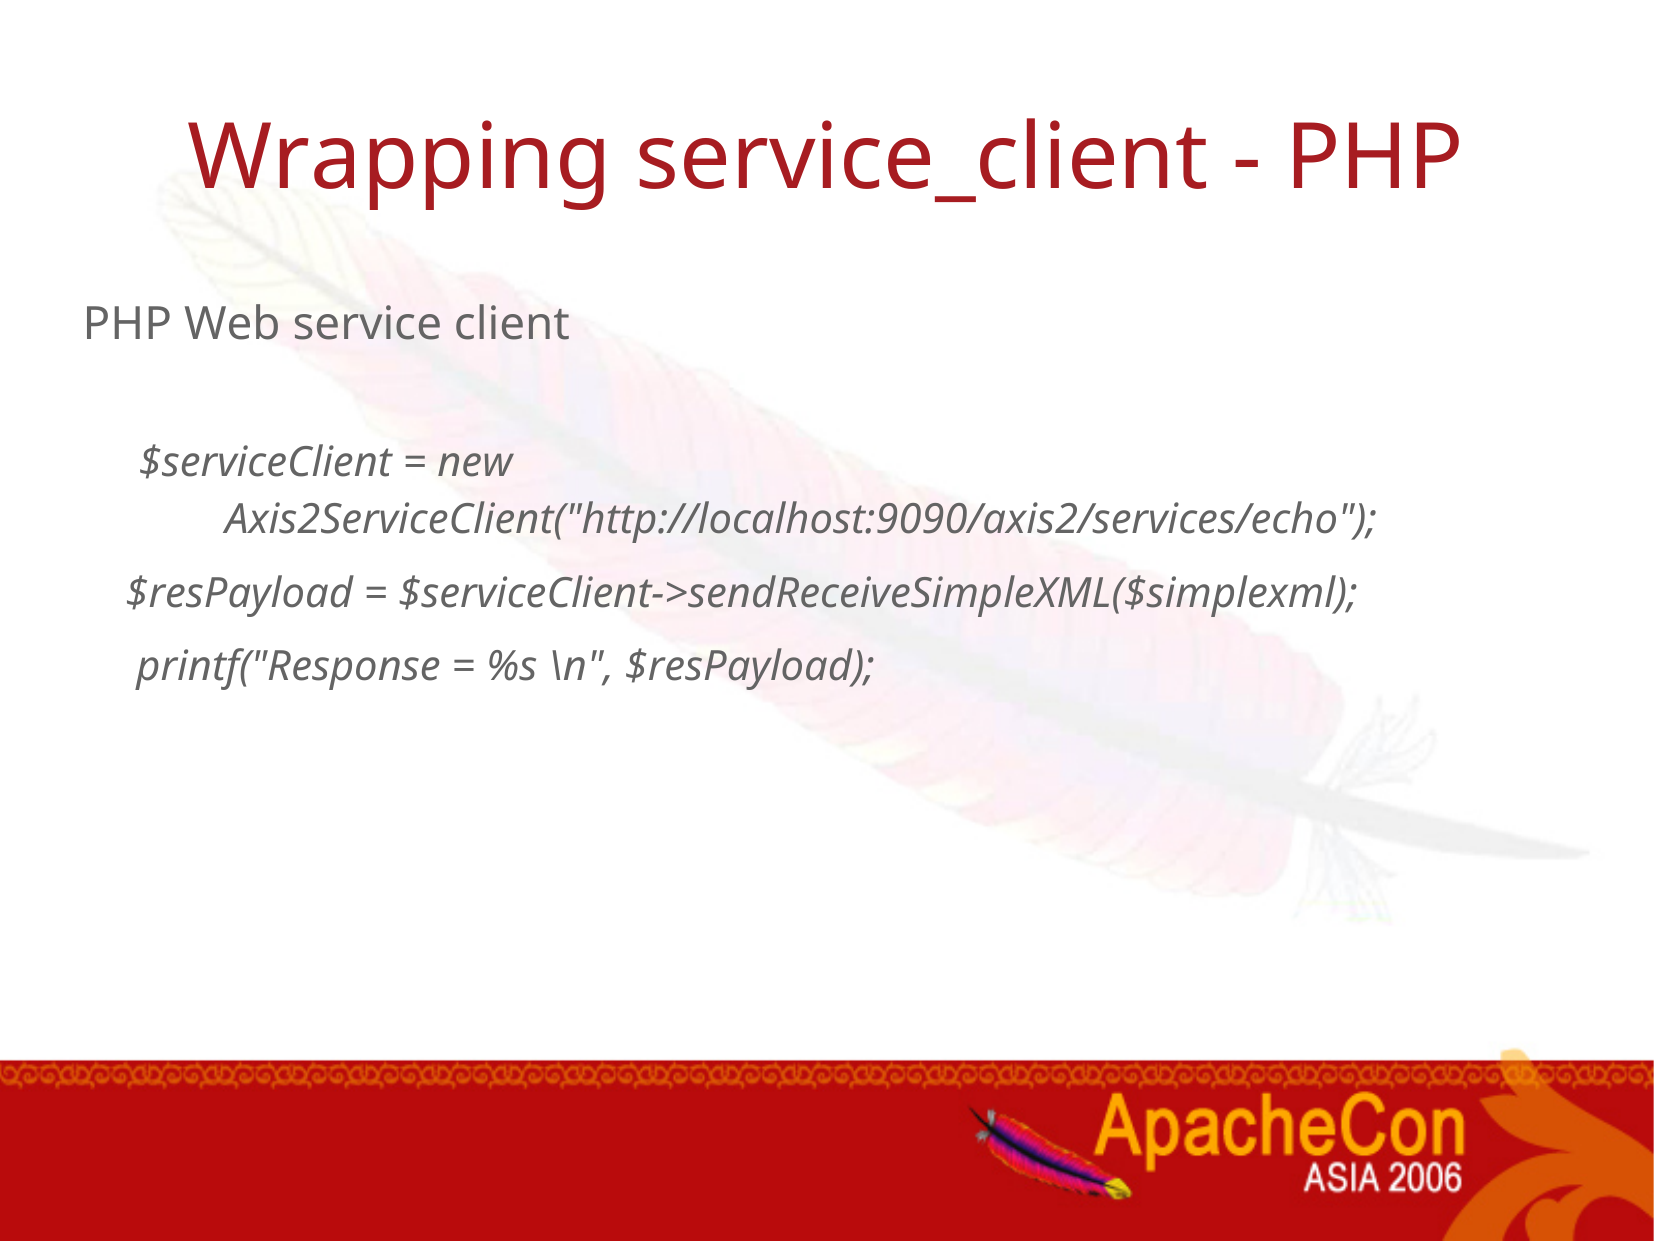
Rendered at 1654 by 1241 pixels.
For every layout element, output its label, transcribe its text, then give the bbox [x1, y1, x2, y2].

list PHP Web service client $serviceClient = new Axis2ServiceClient("http://localhost:9090/axis2/services/echo"); $resPayload = $serviceClient->sendReceiveSimpleXML($simplexml); printf("Response = %s \n", $resPayload); [82, 290, 1571, 1109]
picture [0, 0, 1654, 1241]
title Wrapping service_client - PHP [82, 49, 1571, 257]
